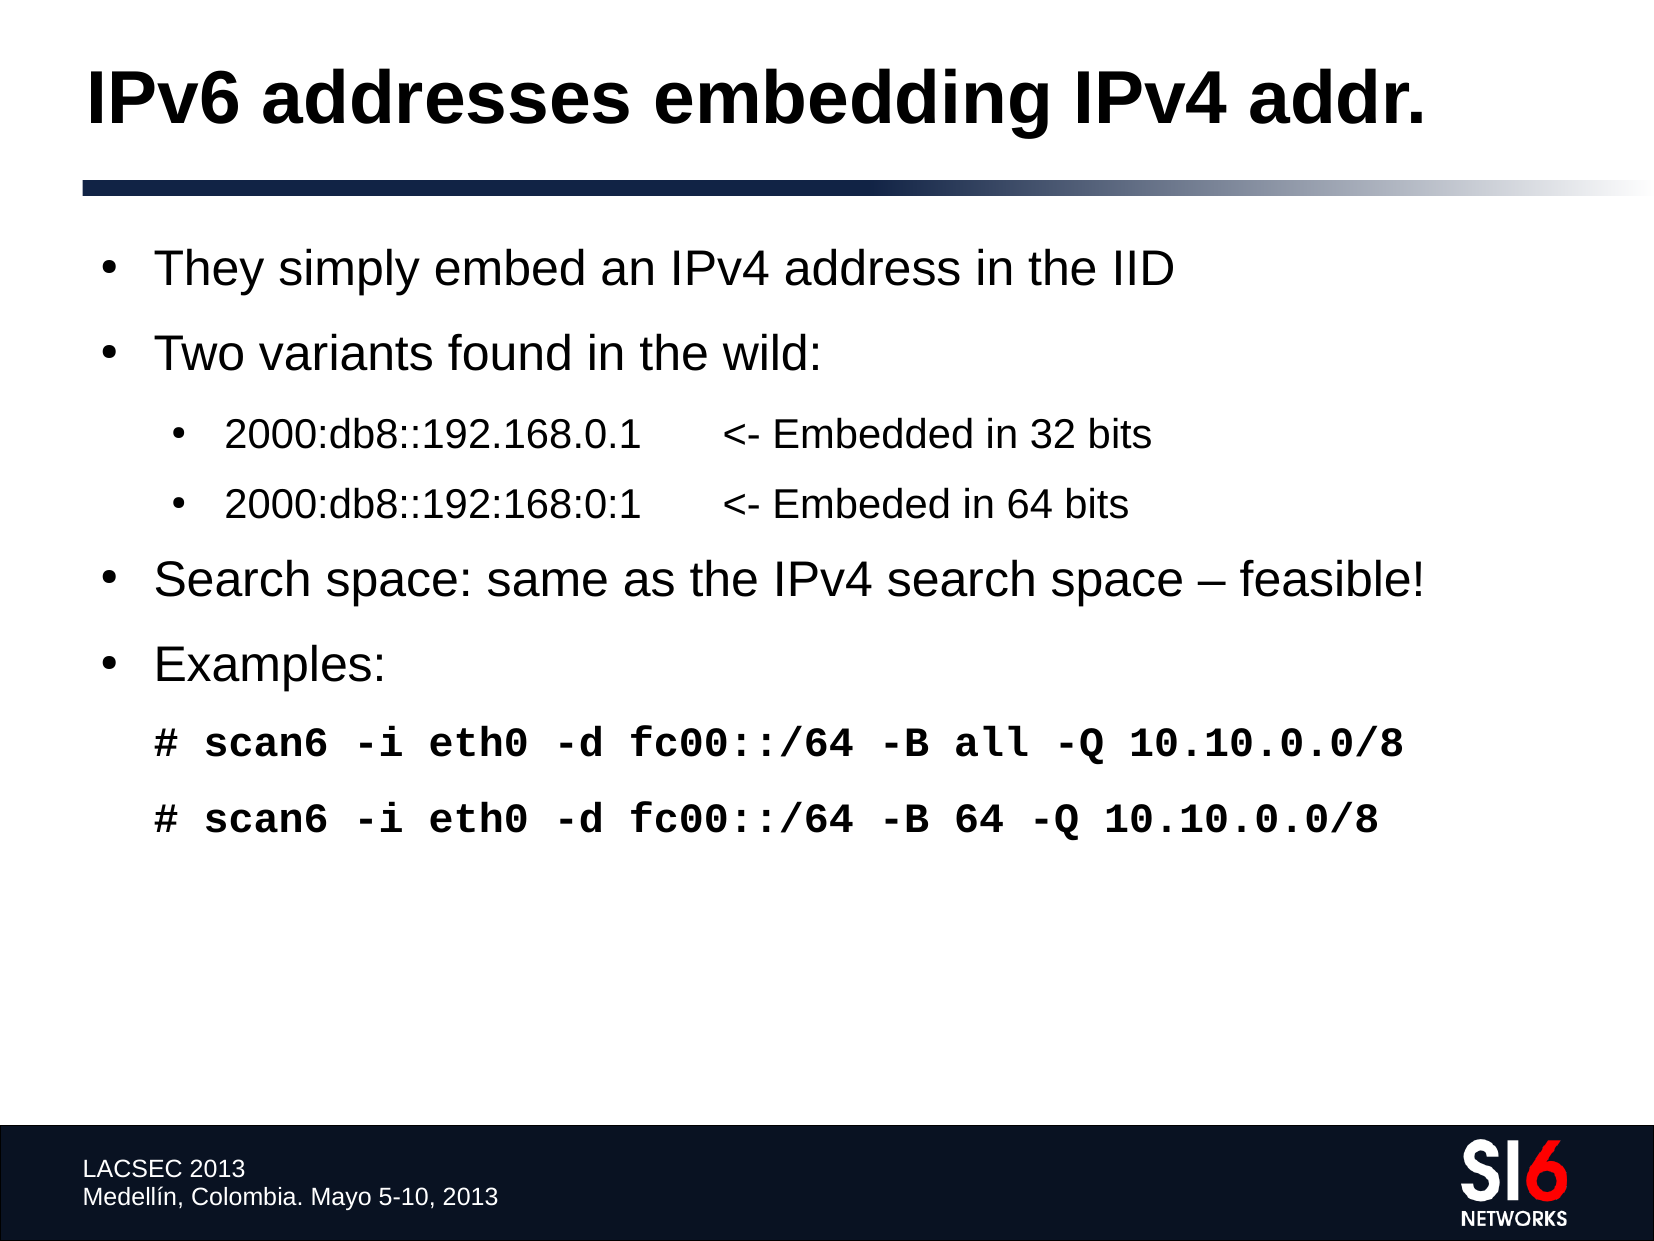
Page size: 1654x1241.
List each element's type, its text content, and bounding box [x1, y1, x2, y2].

picture [1461, 1139, 1567, 1226]
title IPv6 addresses embedding IPv4 addr. [86, 30, 1576, 166]
list They simply embed an IPv4 address in the IID Two variants found in the wild: 2000:db8::192.168.0.1 <- Embedded in 32 bits 2000:db8::192:168:0:1 <- Embeded in 64 bits Search space: same as the IPv4 search space – feasible! Examples: # scan6 -i eth0 -d fc00::/64 -B all -Q 10.10.0.0/8 # scan6 -i eth0 -d fc00::/64 -B 64 -Q 10.10.0.0/8 [82, 240, 1571, 1059]
